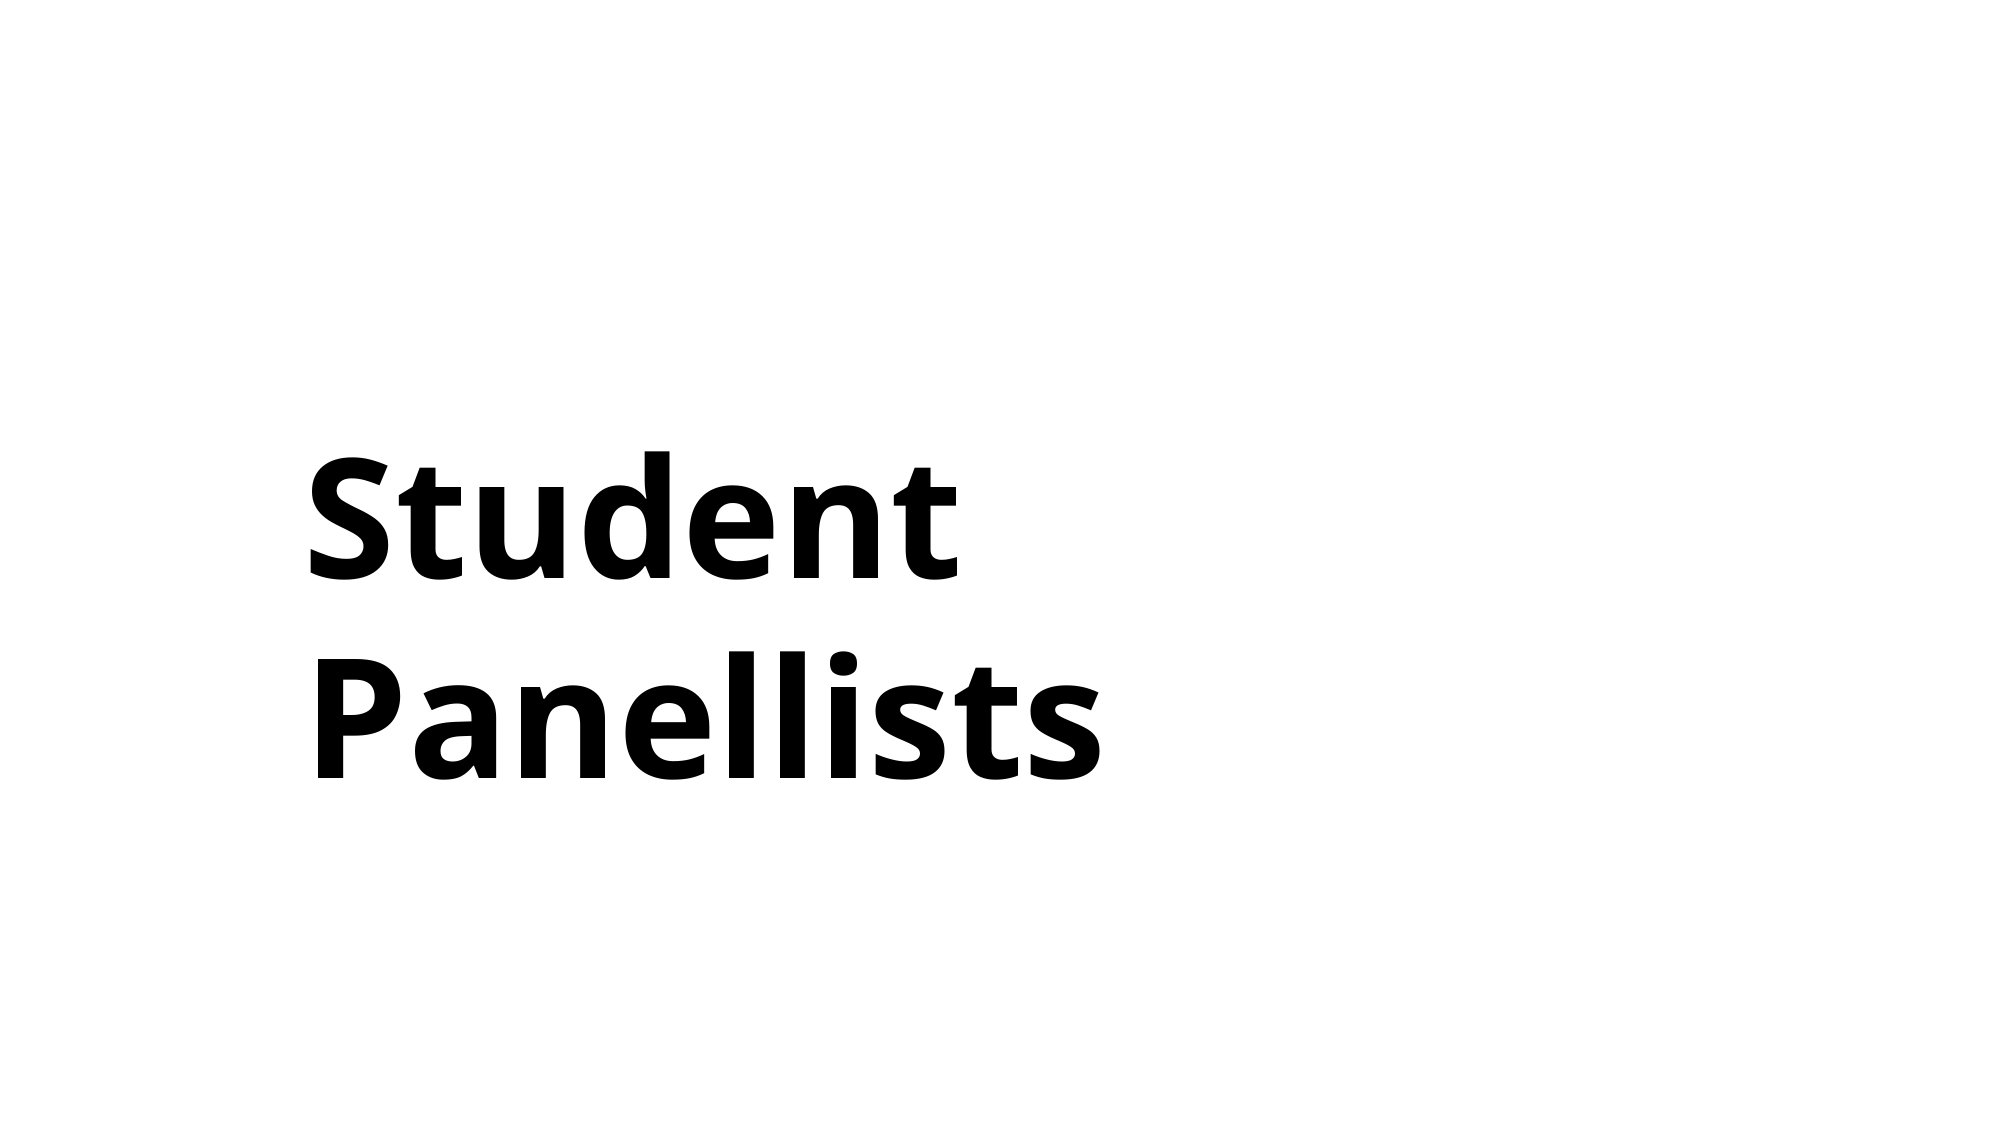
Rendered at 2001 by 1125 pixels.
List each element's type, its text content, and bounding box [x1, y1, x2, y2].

text_box Student Panellists [288, 404, 1711, 622]
